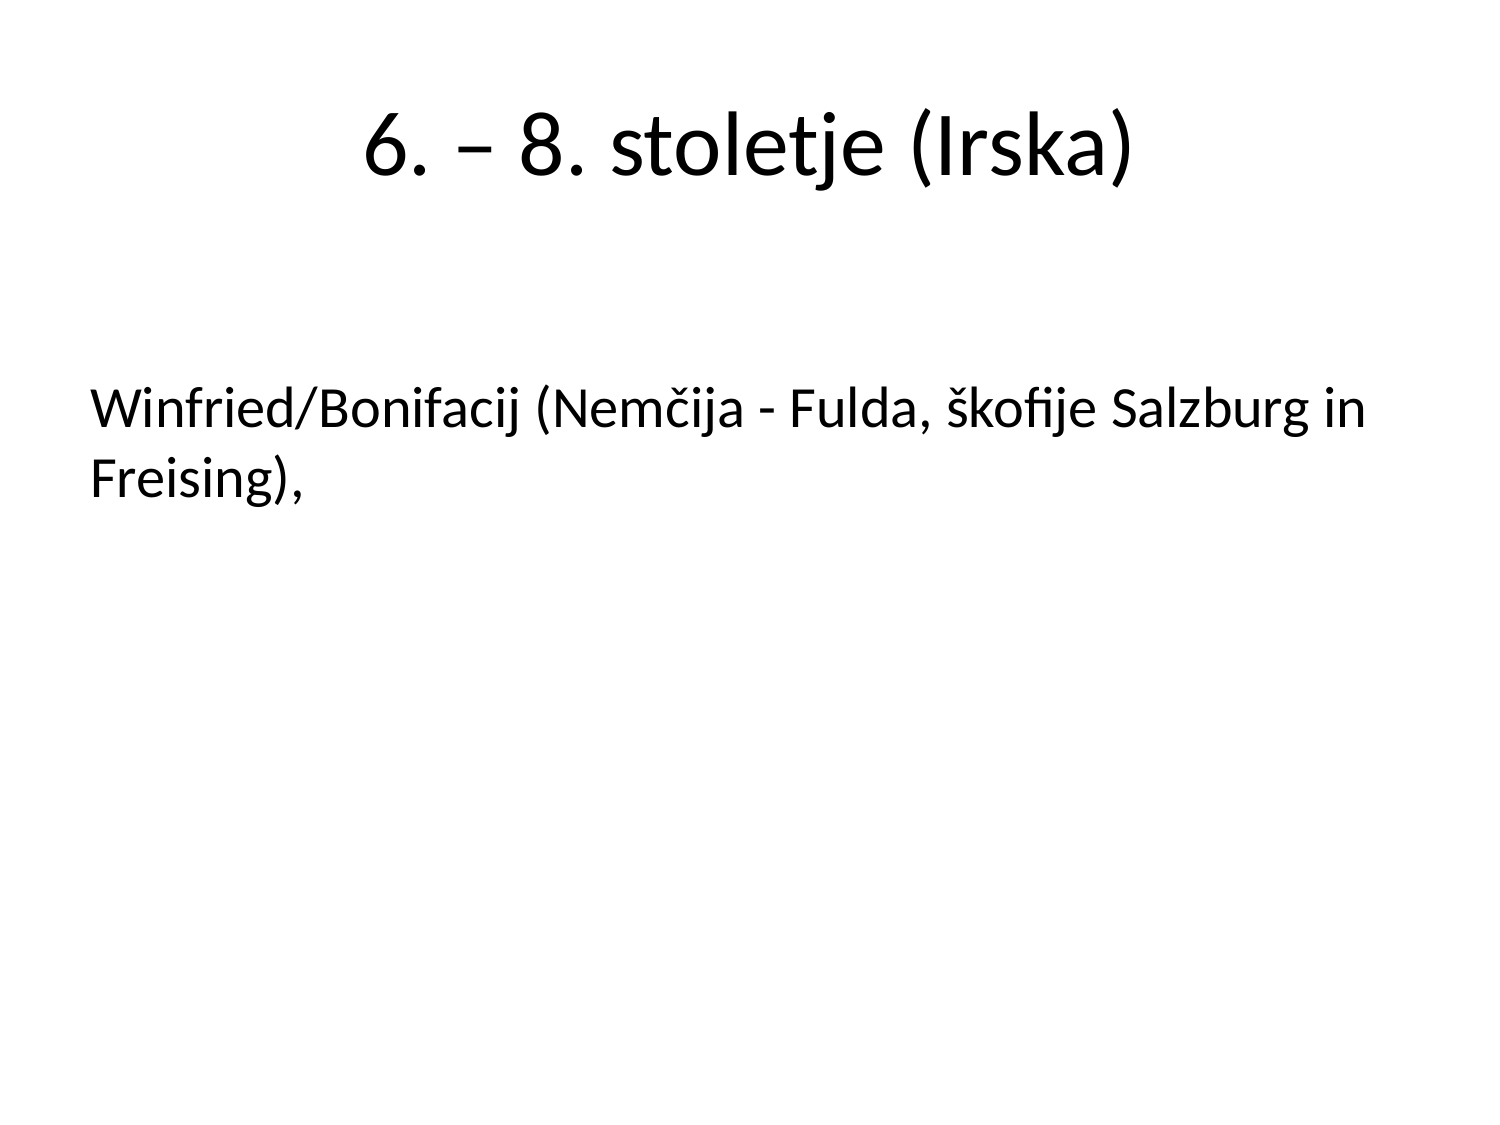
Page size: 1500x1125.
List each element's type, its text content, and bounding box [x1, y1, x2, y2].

title 6. – 8. stoletje (Irska) [75, 45, 1425, 233]
list Winfried/Bonifacij (Nemčija - Fulda, škofije Salzburg in Freising), [75, 262, 1425, 1005]
